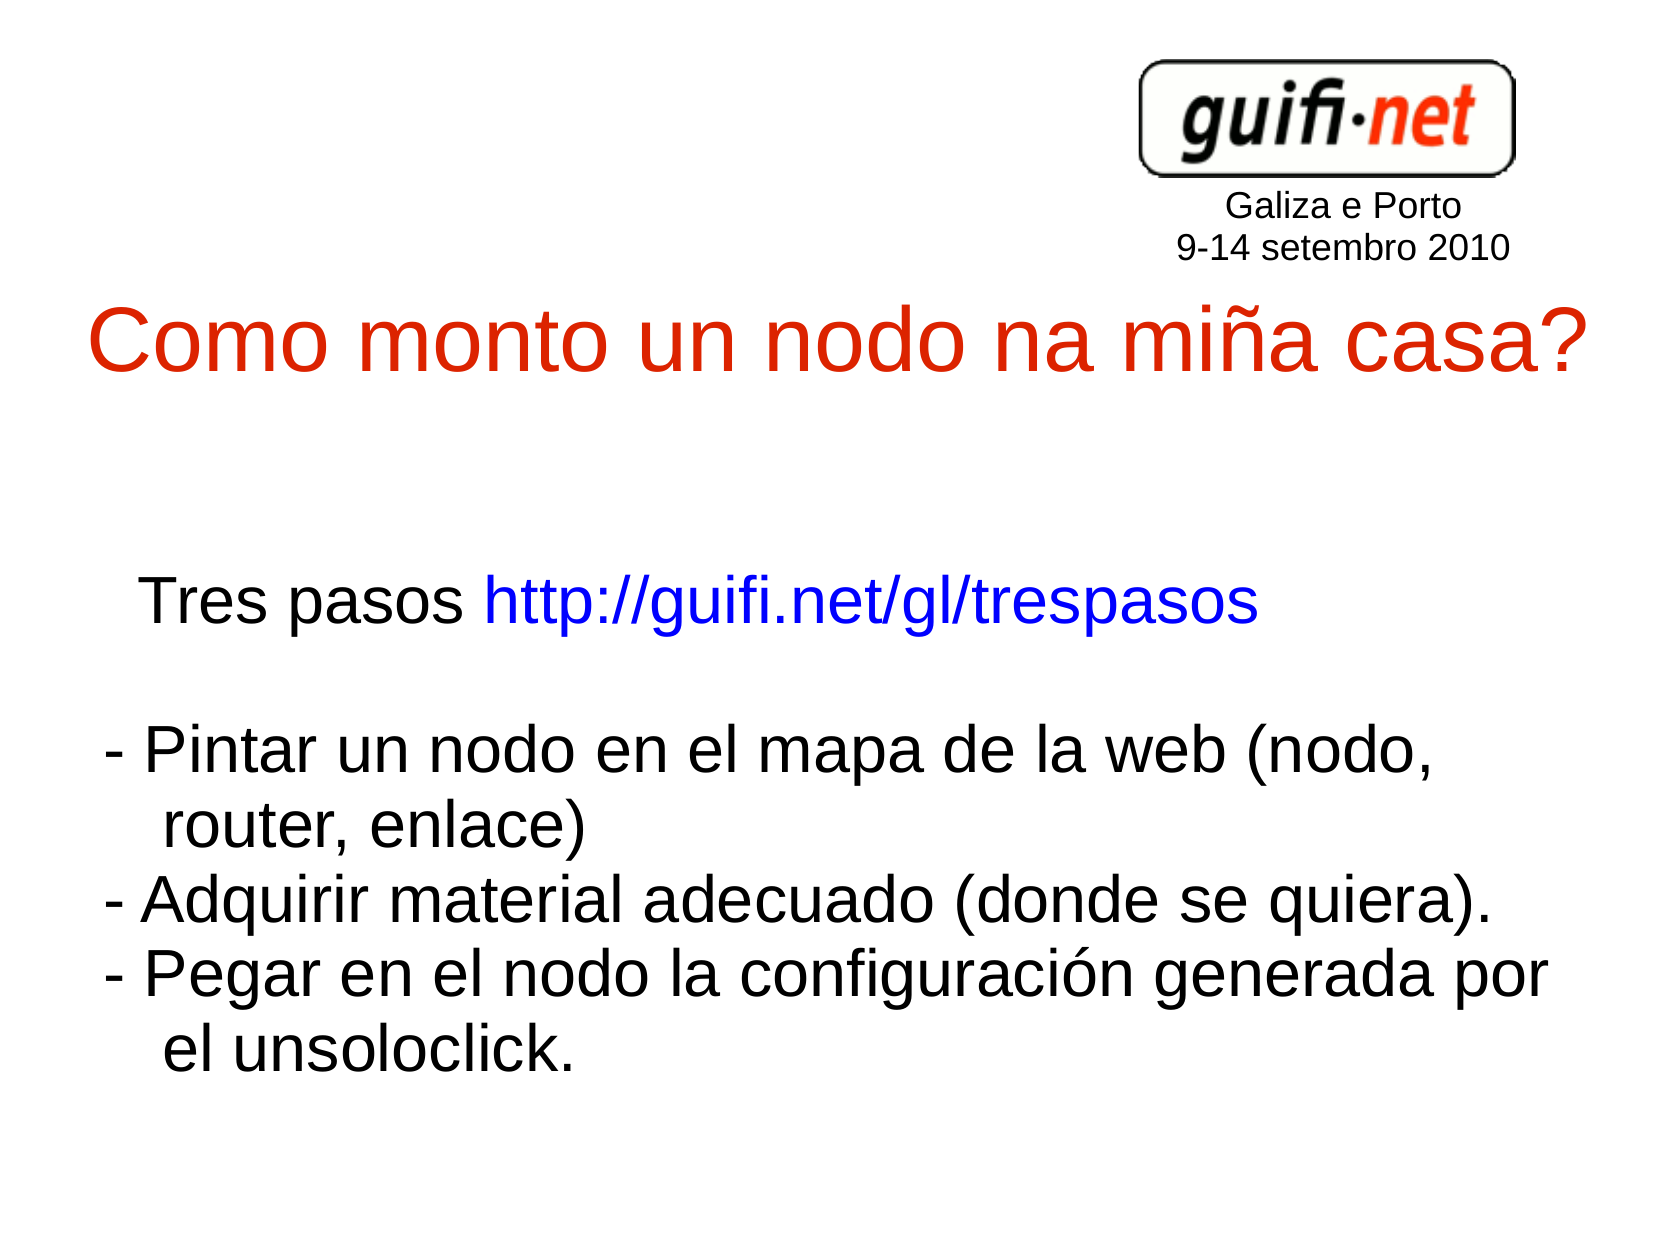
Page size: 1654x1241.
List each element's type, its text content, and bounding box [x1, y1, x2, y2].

title Como monto un nodo na miña casa? [82, 236, 1595, 444]
text_box Galiza e Porto 9-14 setembro 2010 [1033, 177, 1654, 277]
picture [1137, 59, 1516, 177]
text_box Tres pasos http://guifi.net/gl/trespasos - Pintar un nodo en el mapa de la web (nodo, router, enlace) - Adquirir material adecuado (donde se quiera). - Pegar en el nodo la configuración generada por el unsoloclick. [88, 508, 1595, 1241]
